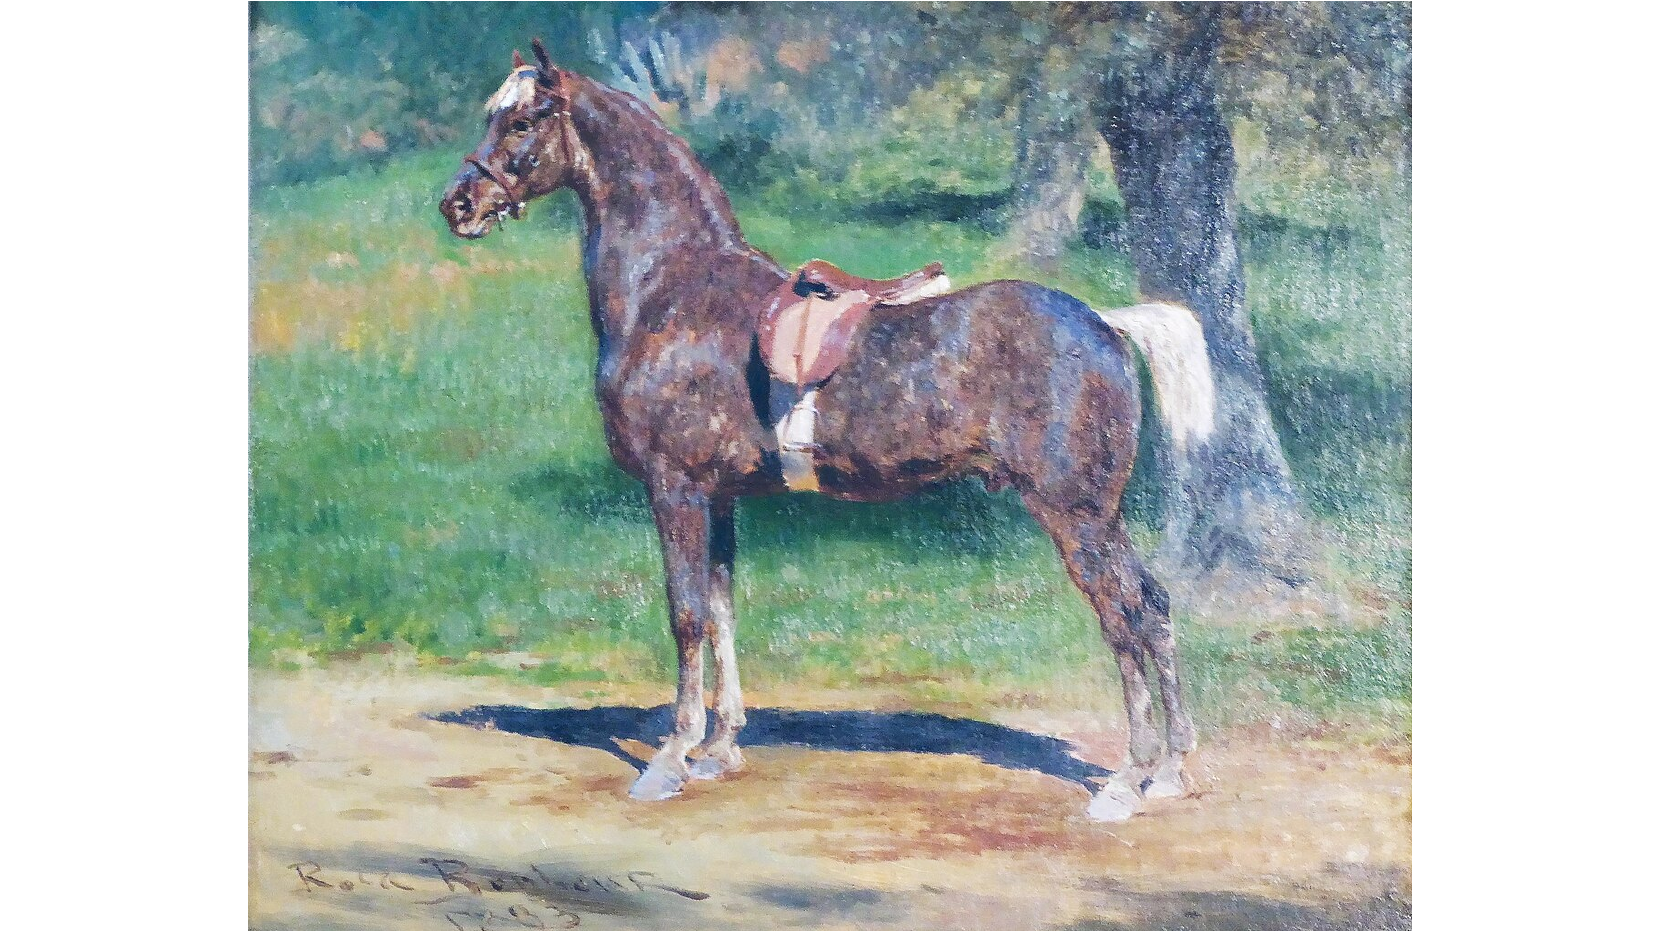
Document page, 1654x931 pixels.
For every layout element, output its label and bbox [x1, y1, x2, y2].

picture [248, 1, 1412, 931]
